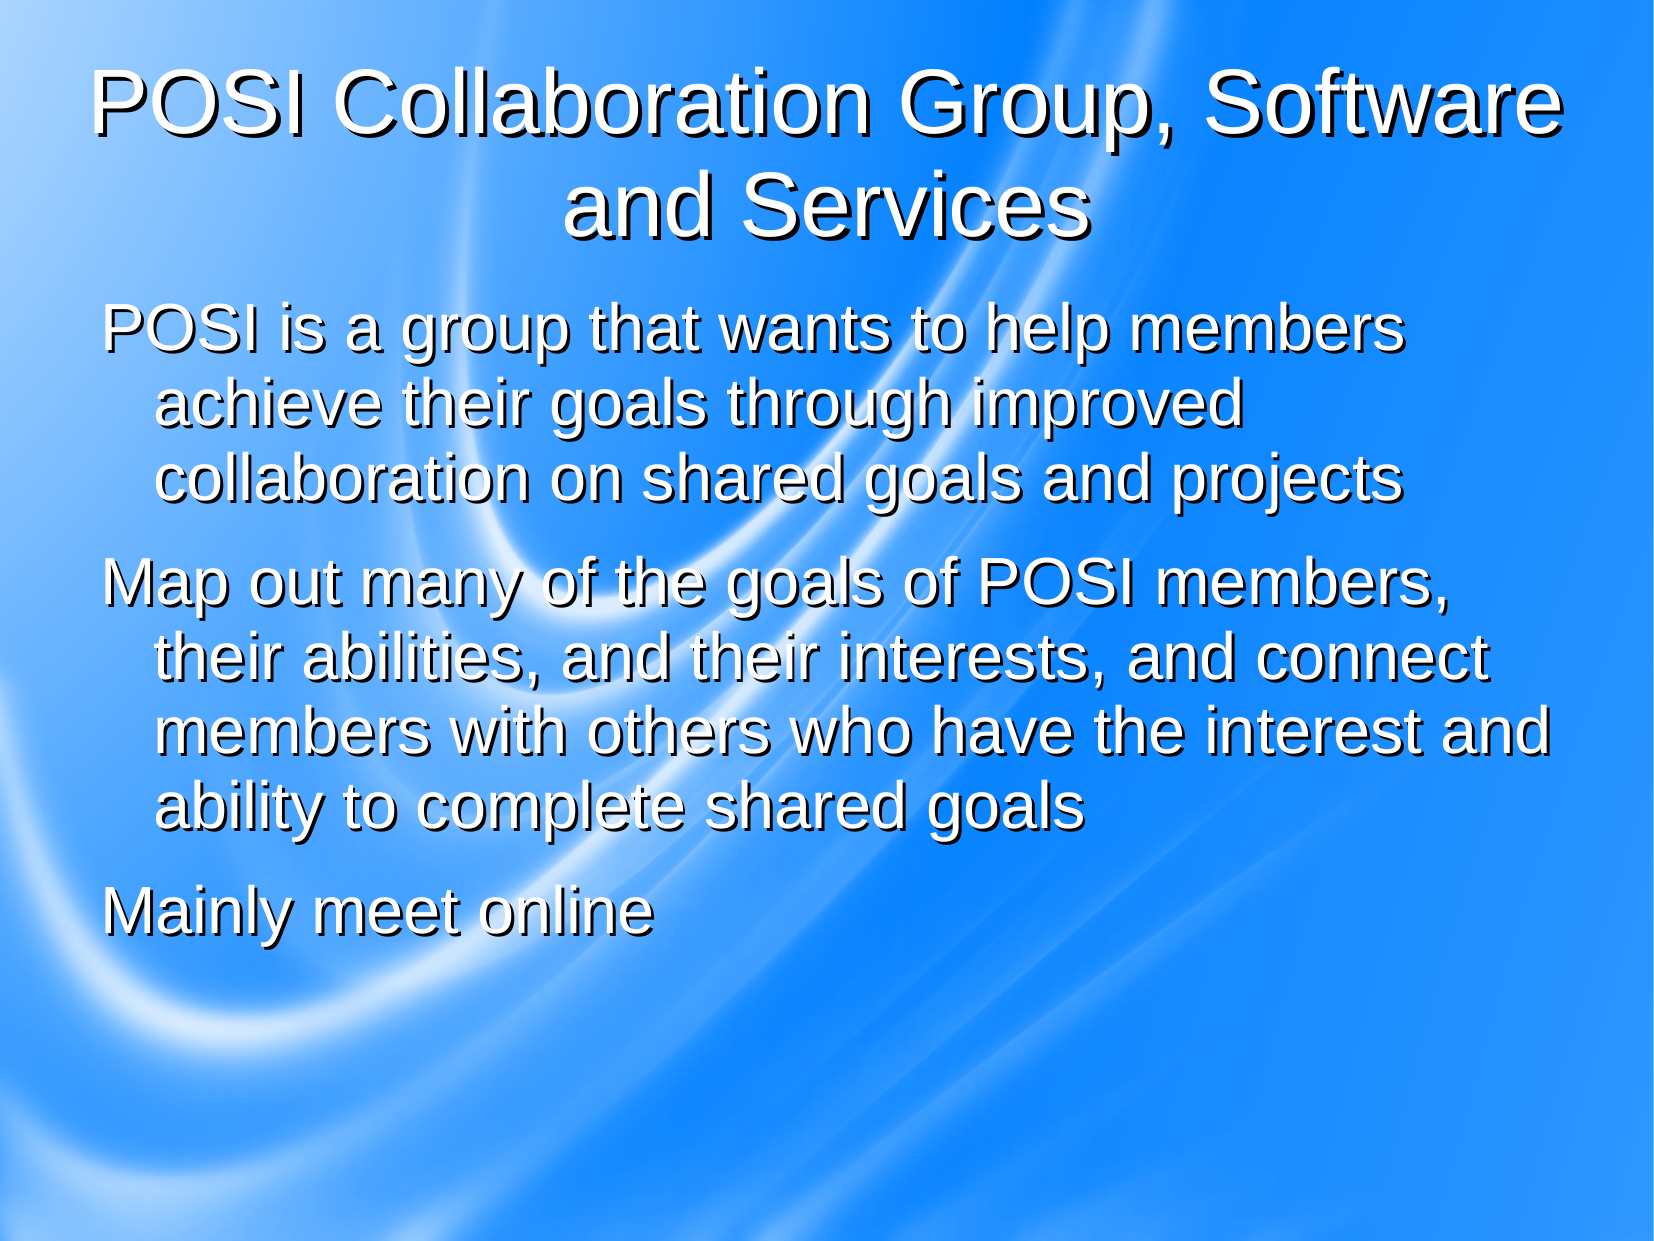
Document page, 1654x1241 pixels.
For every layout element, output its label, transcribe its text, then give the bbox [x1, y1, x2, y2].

picture [0, 0, 1654, 1241]
title POSI Collaboration Group, Software and Services [82, 39, 1571, 267]
list POSI is a group that wants to help members achieve their goals through improved collaboration on shared goals and projects Map out many of the goals of POSI members, their abilities, and their interests, and connect members with others who have the interest and ability to complete shared goals Mainly meet online [82, 290, 1571, 1127]
